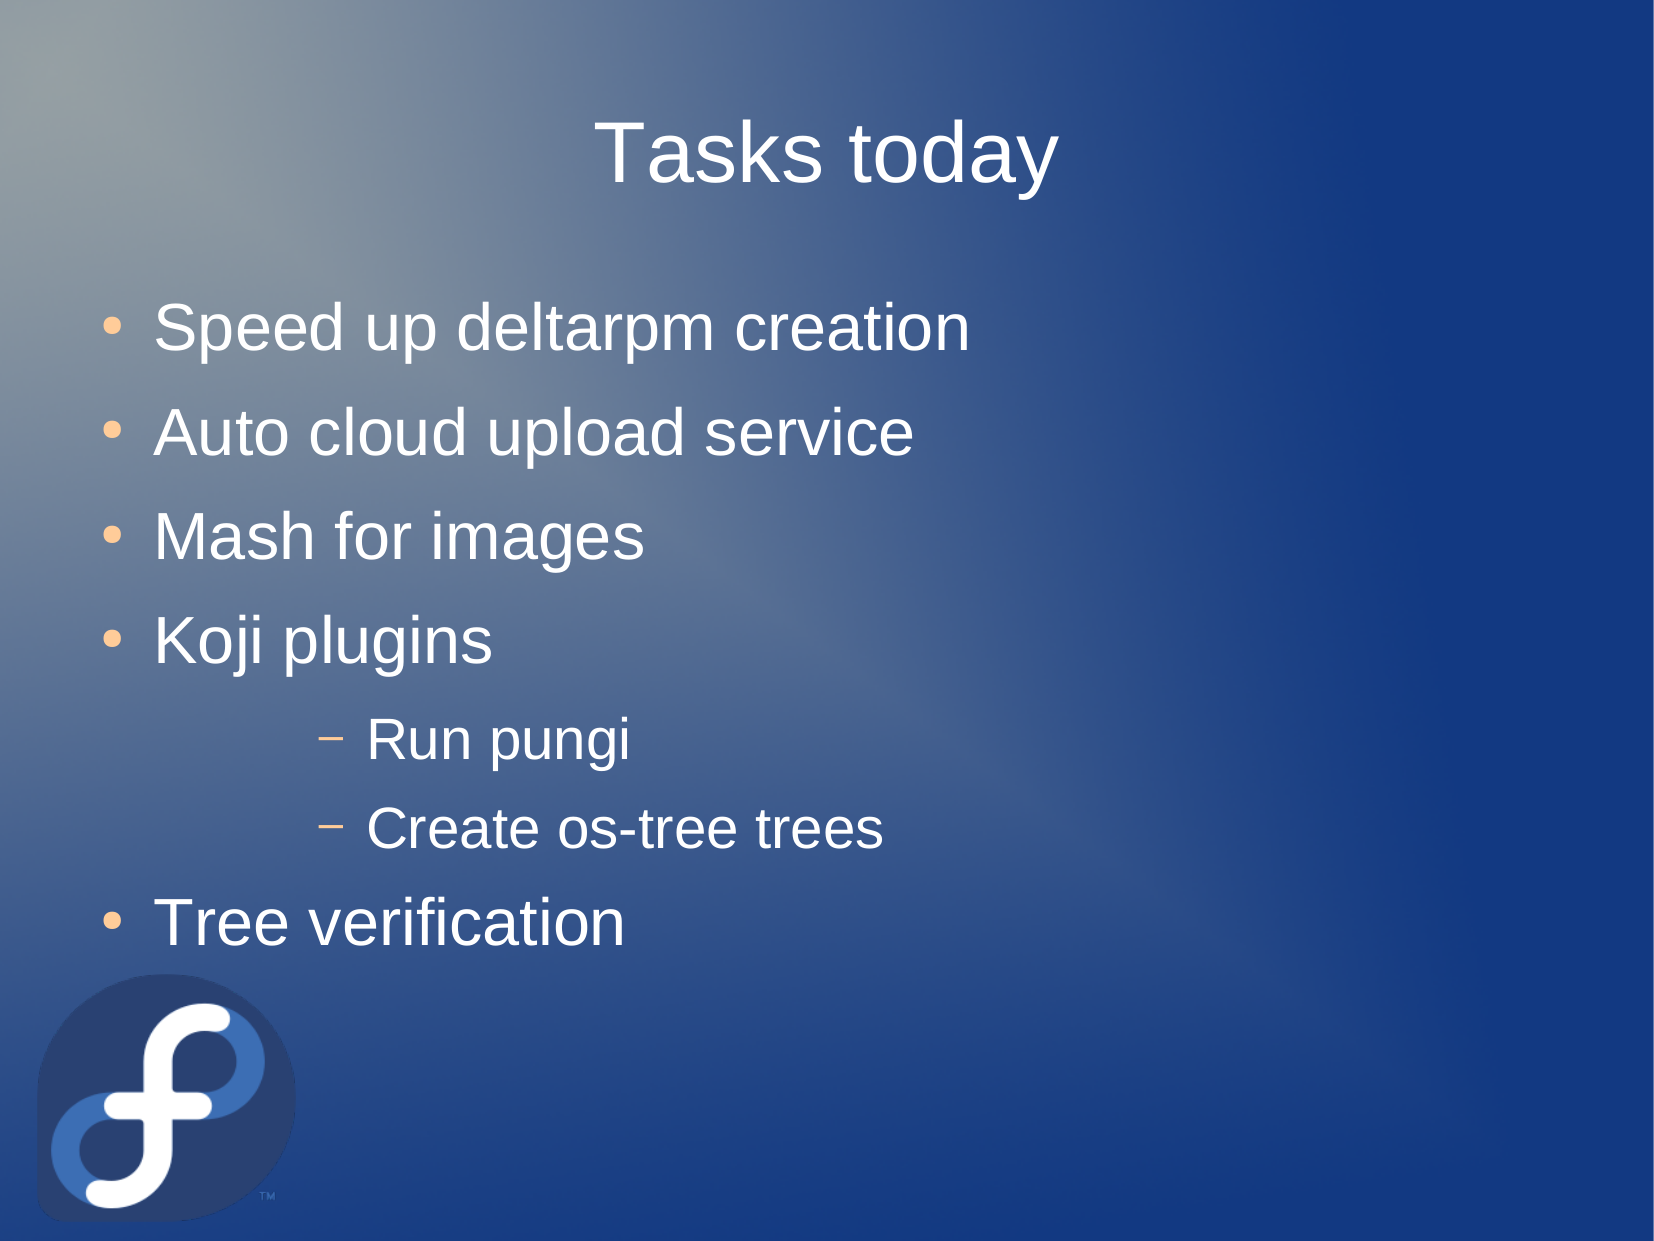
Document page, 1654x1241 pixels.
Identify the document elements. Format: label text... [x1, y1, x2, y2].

picture [0, 0, 1654, 1241]
title Tasks today [82, 49, 1571, 257]
list Speed up deltarpm creation Auto cloud upload service Mash for images Koji plugins Run pungi Create os-tree trees Tree verification [82, 290, 1571, 1010]
